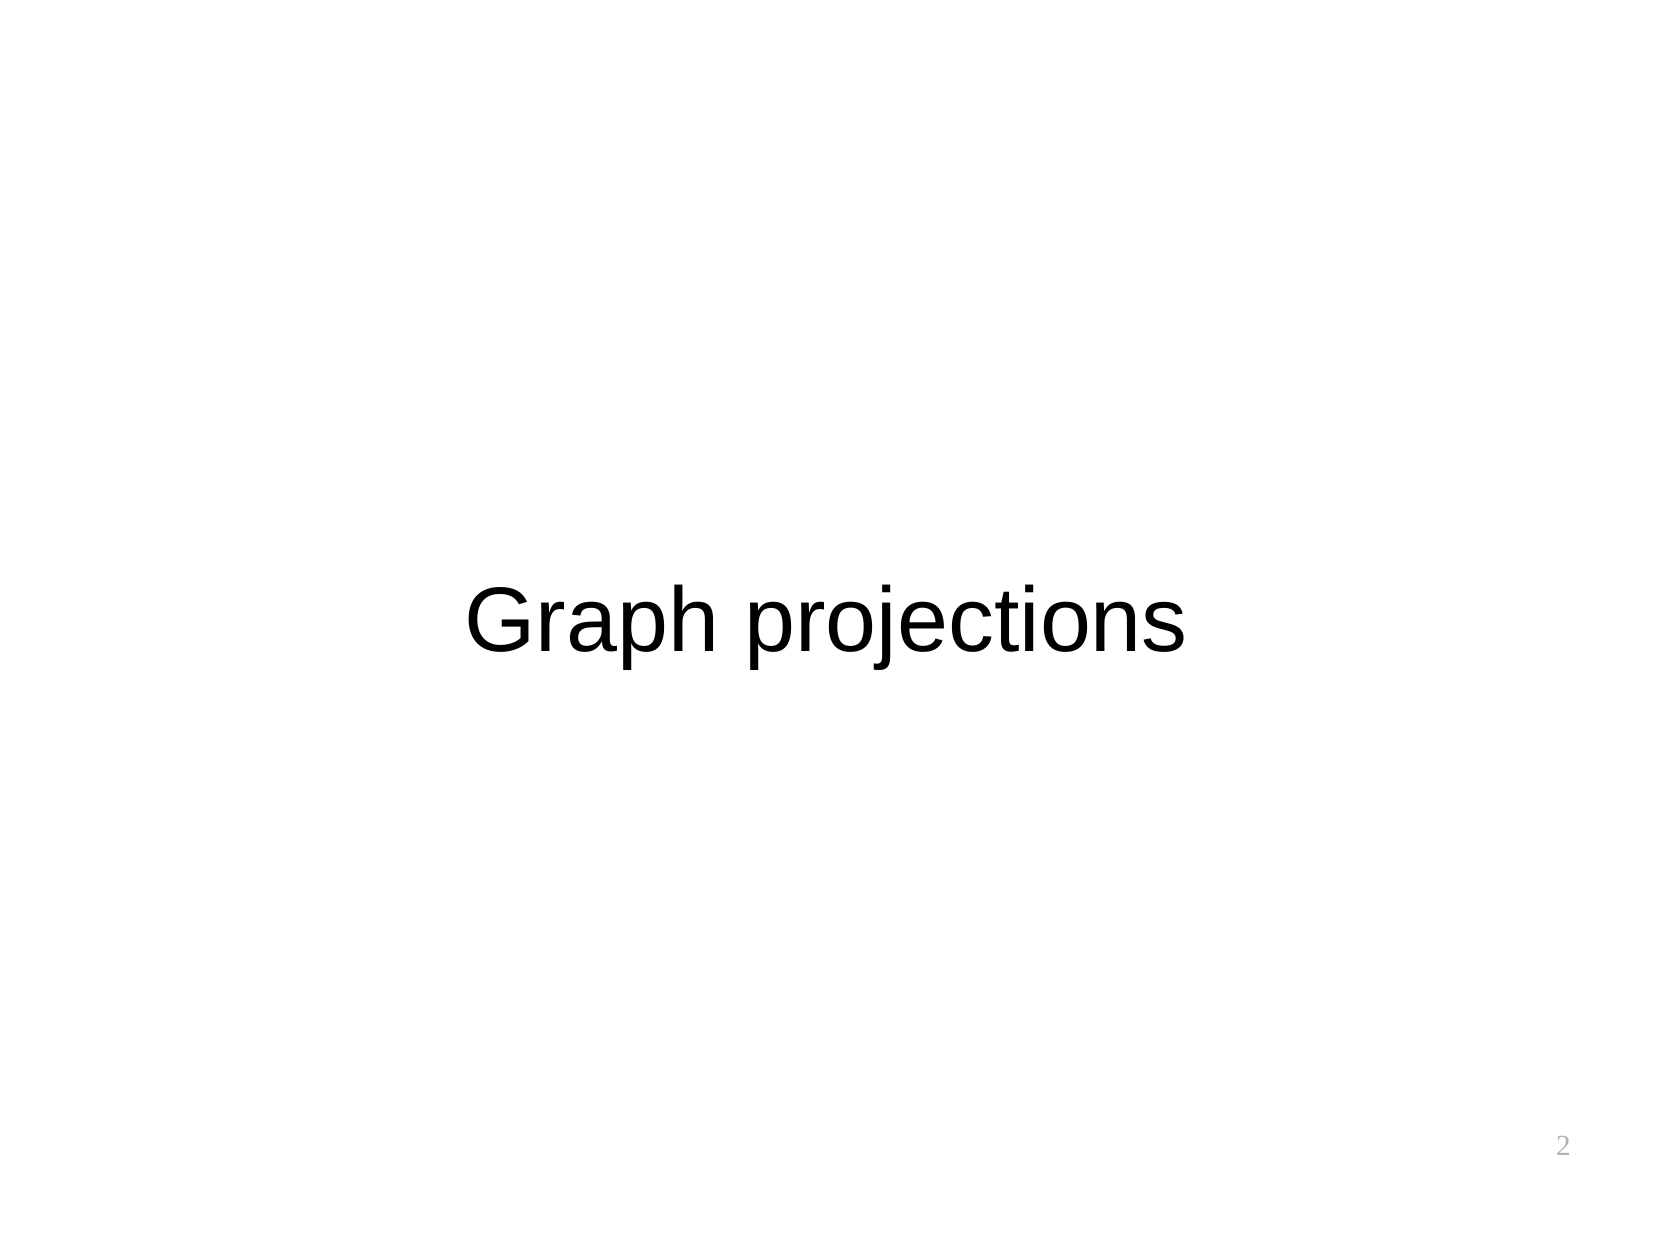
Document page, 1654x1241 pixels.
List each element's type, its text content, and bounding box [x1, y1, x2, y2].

title Graph projections [82, 515, 1571, 724]
